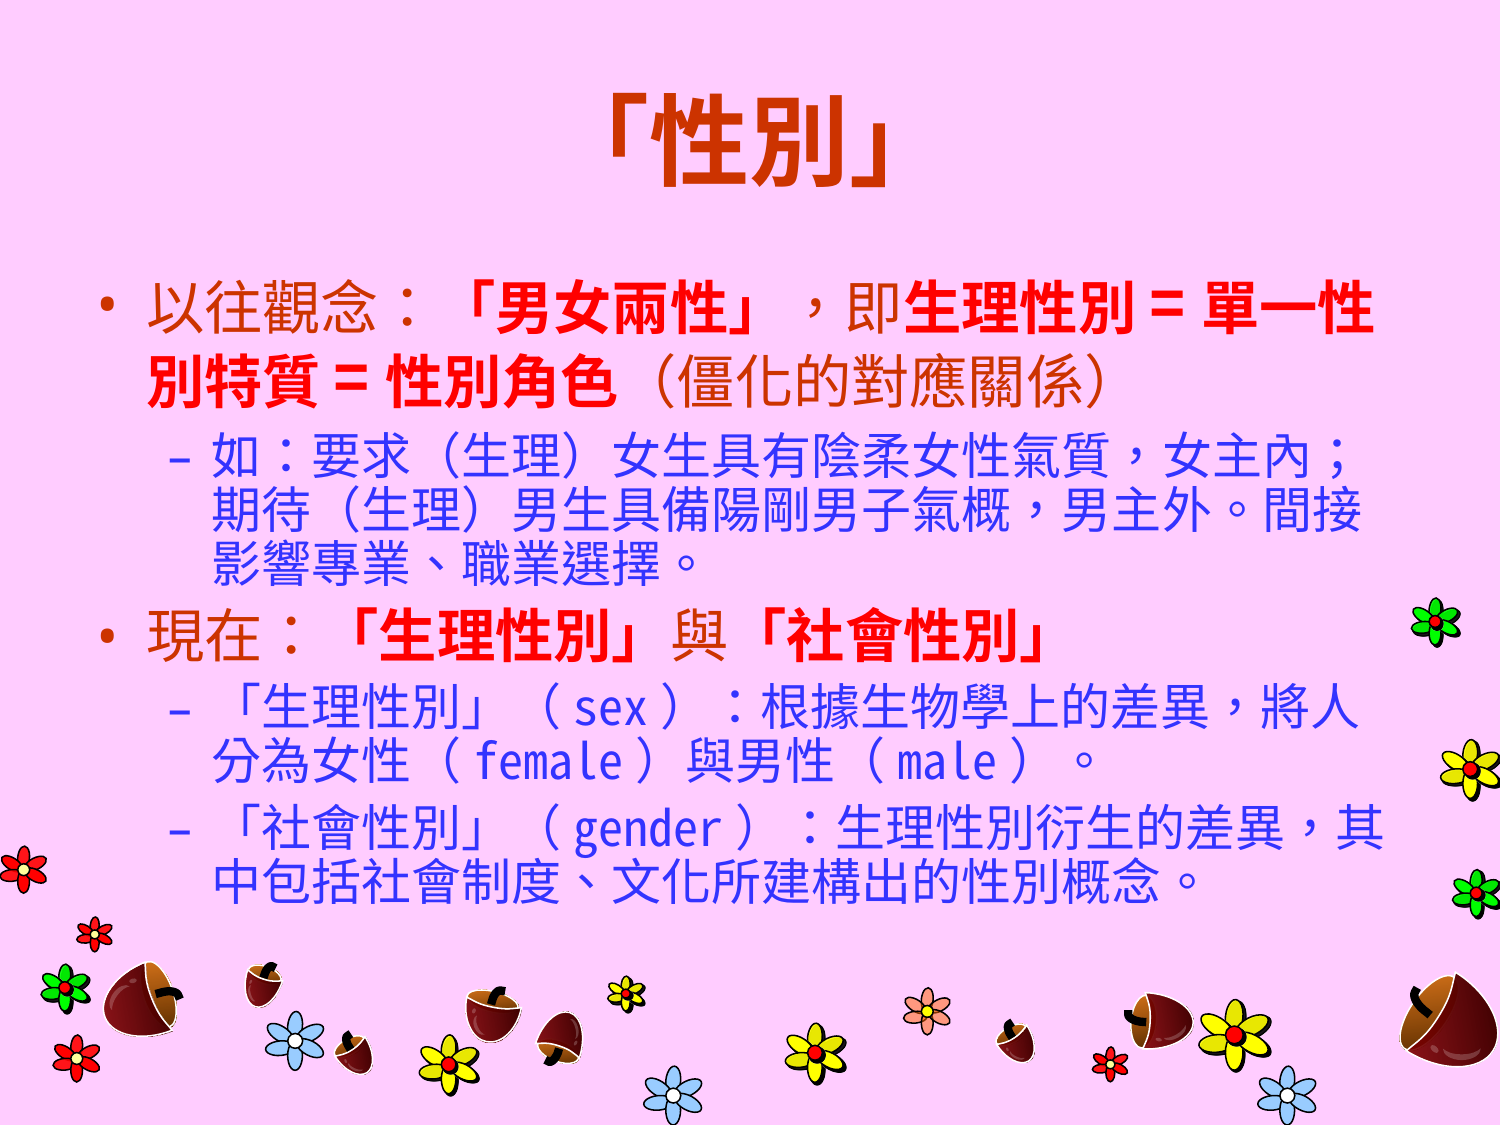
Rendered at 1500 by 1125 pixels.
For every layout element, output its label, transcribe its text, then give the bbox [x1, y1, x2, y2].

title 「性別」 [75, 45, 1426, 233]
list 以往觀念：「男女兩性」，即生理性別=單一性別特質=性別角色（僵化的對應關係） 如：要求（生理）女生具有陰柔女性氣質，女主內；期待（生理）男生具備陽剛男子氣概，男主外。間接影響專業、職業選擇。 現在：「生理性別」與「社會性別」 「生理性別」（sex）：根據生物學上的差異，將人分為女性（female）與男性（male）。 「社會性別」（gender）：生理性別衍生的差異，其中包括社會制度、文化所建構出的性別概念。 [75, 262, 1426, 1005]
